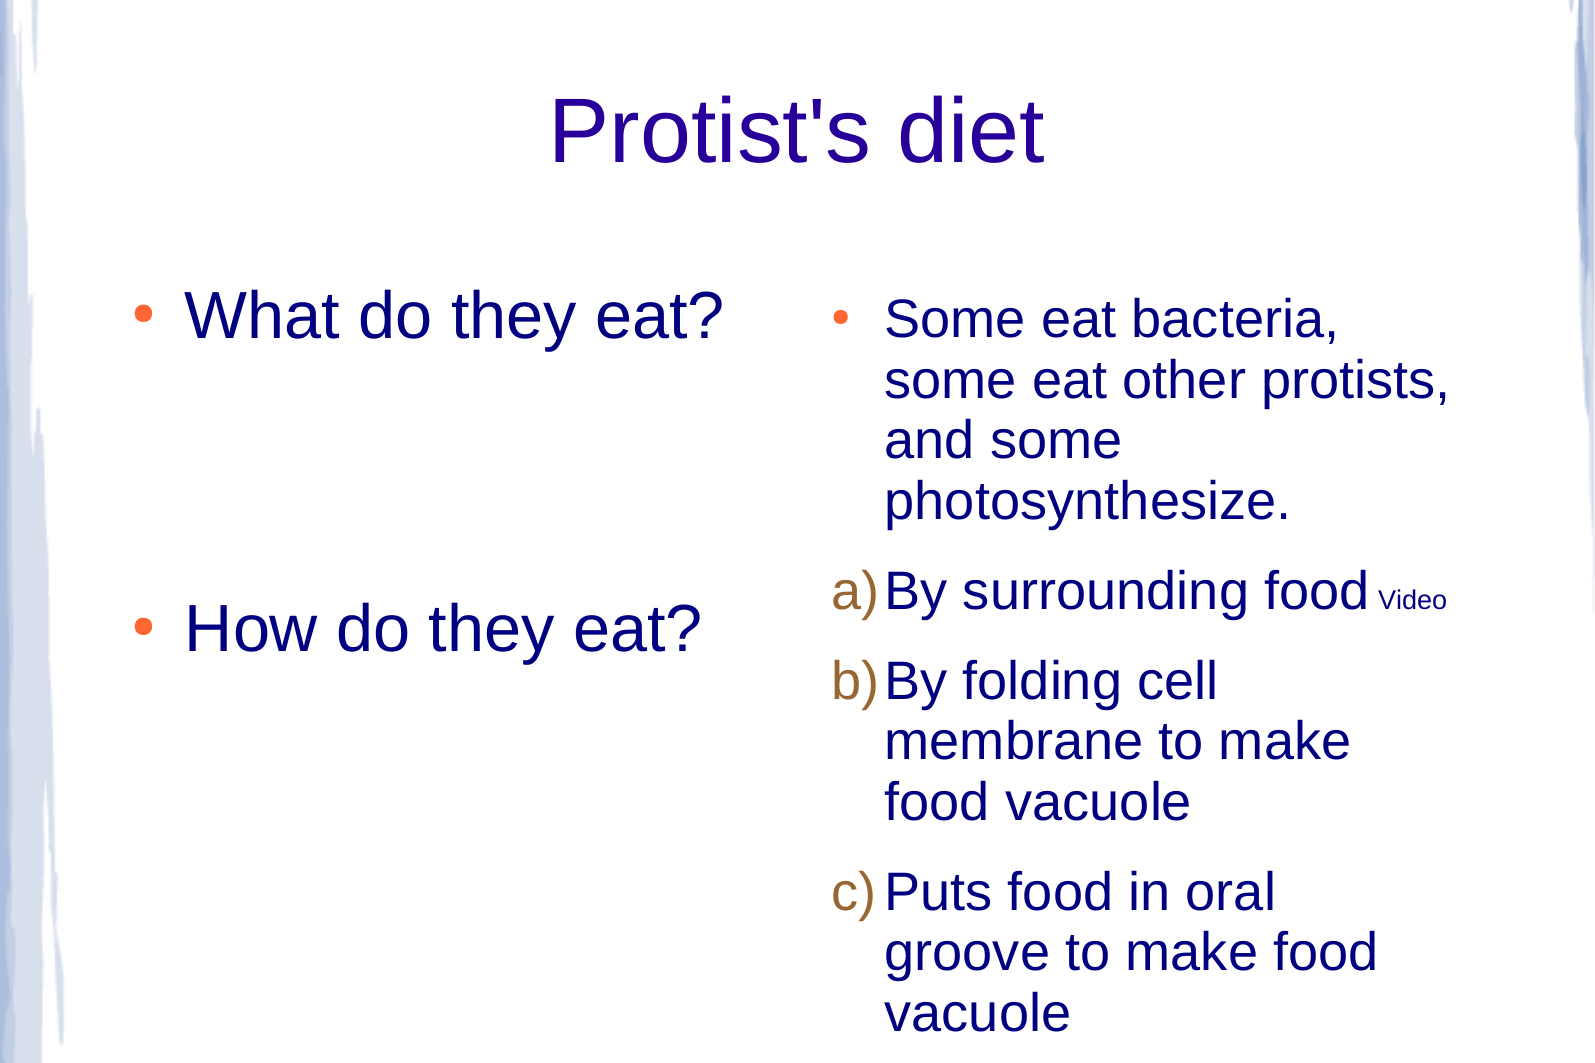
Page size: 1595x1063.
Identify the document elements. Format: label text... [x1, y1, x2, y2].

list What do they eat? How do they eat? [113, 278, 798, 861]
title Protist's diet [79, 42, 1515, 220]
picture [0, 0, 1595, 1063]
list Some eat bacteria, some eat other protists, and some photosynthesize. By surrounding food Video By folding cell membrane to make food vacuole Puts food in oral groove to make food vacuole [813, 288, 1453, 1043]
